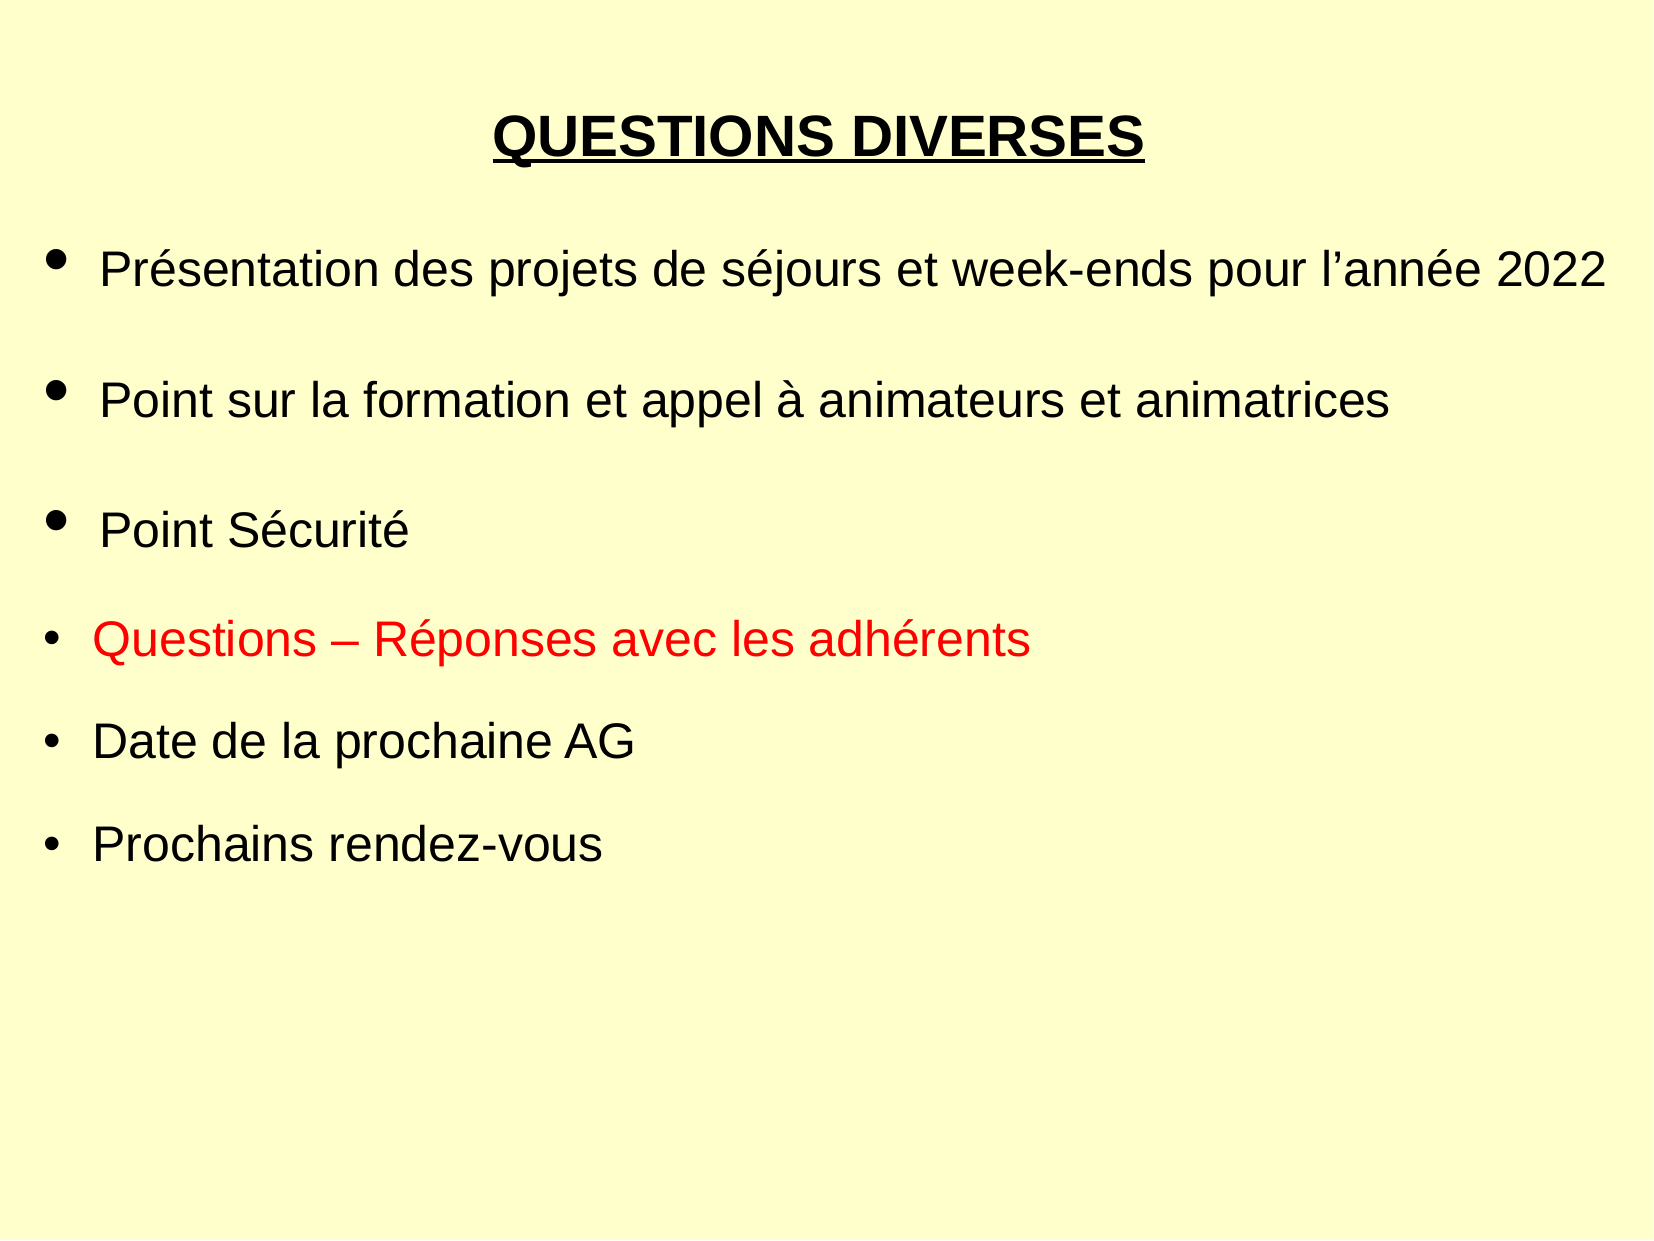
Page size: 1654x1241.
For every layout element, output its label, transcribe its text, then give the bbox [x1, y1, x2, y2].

text_box QUESTIONS DIVERSES Présentation des projets de séjours et week-ends pour l’année 2022 Point sur la formation et appel à animateurs et animatrices Point Sécurité Questions – Réponses avec les adhérents Date de la prochaine AG Prochains rendez-vous [28, 76, 1630, 1187]
